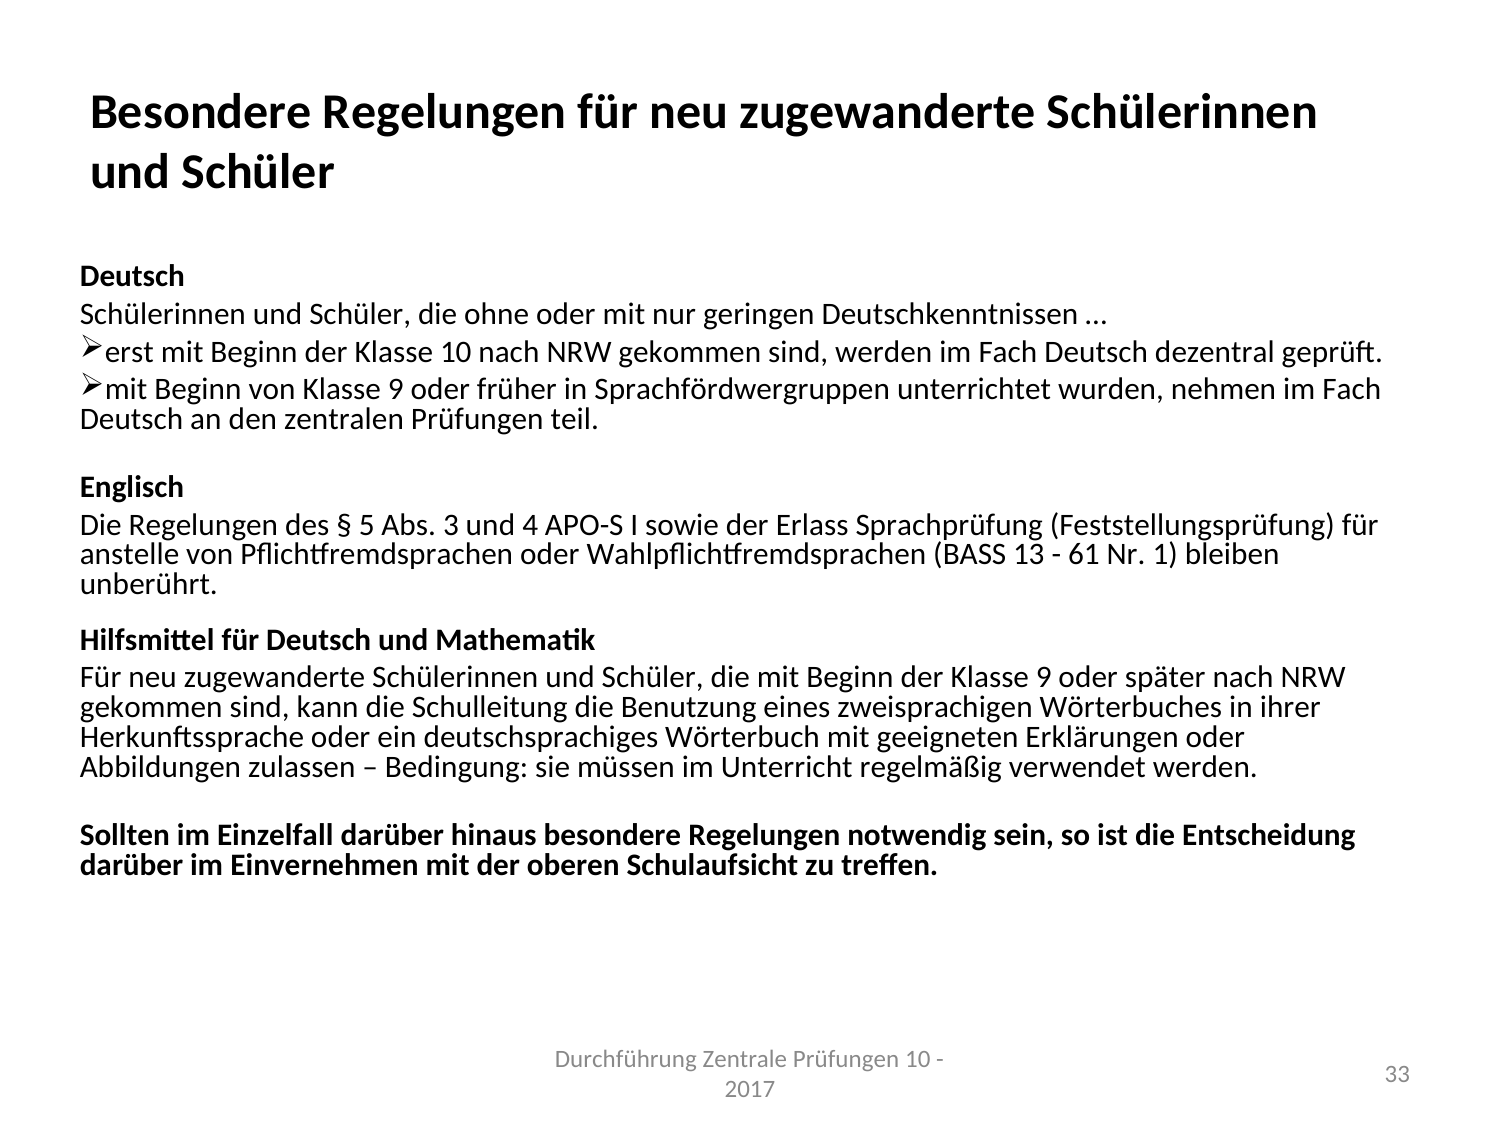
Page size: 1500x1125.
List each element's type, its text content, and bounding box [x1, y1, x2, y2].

title Besondere Regelungen für neu zugewanderte Schülerinnen und Schüler [75, 45, 1426, 233]
text_box <Foliennummer> [1074, 1042, 1426, 1103]
text_box Durchführung Zentrale Prüfungen 10 - 2017 [512, 1042, 988, 1103]
list Deutsch Schülerinnen und Schüler, die ohne oder mit nur geringen Deutschkenntnissen … erst mit Beginn der Klasse 10 nach NRW gekommen sind, werden im Fach Deutsch dezentral geprüft. mit Beginn von Klasse 9 oder früher in Sprachfördwergruppen unterrichtet wurden, nehmen im Fach Deutsch an den zentralen Prüfungen teil. Englisch Die Regelungen des § 5 Abs. 3 und 4 APO-S I sowie der Erlass Sprachprüfung (Feststellungsprüfung) für anstelle von Pflichtfremdsprachen oder Wahlpflichtfremdsprachen (BASS 13 - 61 Nr. 1) bleiben unberührt. Hilfsmittel für Deutsch und Mathematik Für neu zugewanderte Schülerinnen und Schüler, die mit Beginn der Klasse 9 oder später nach NRW gekommen sind, kann die Schulleitung die Benutzung eines zweisprachigen Wörterbuches in ihrer Herkunftssprache oder ein deutschsprachiges Wörterbuch mit geeigneten Erklärungen oder Abbildungen zulassen – Bedingung: sie müssen im Unterricht regelmäßig verwendet werden. Sollten im Einzelfall darüber hinaus besondere Regelungen notwendig sein, so ist die Entscheidung darüber im Einvernehmen mit der oberen Schulaufsicht zu treffen. [64, 255, 1415, 998]
